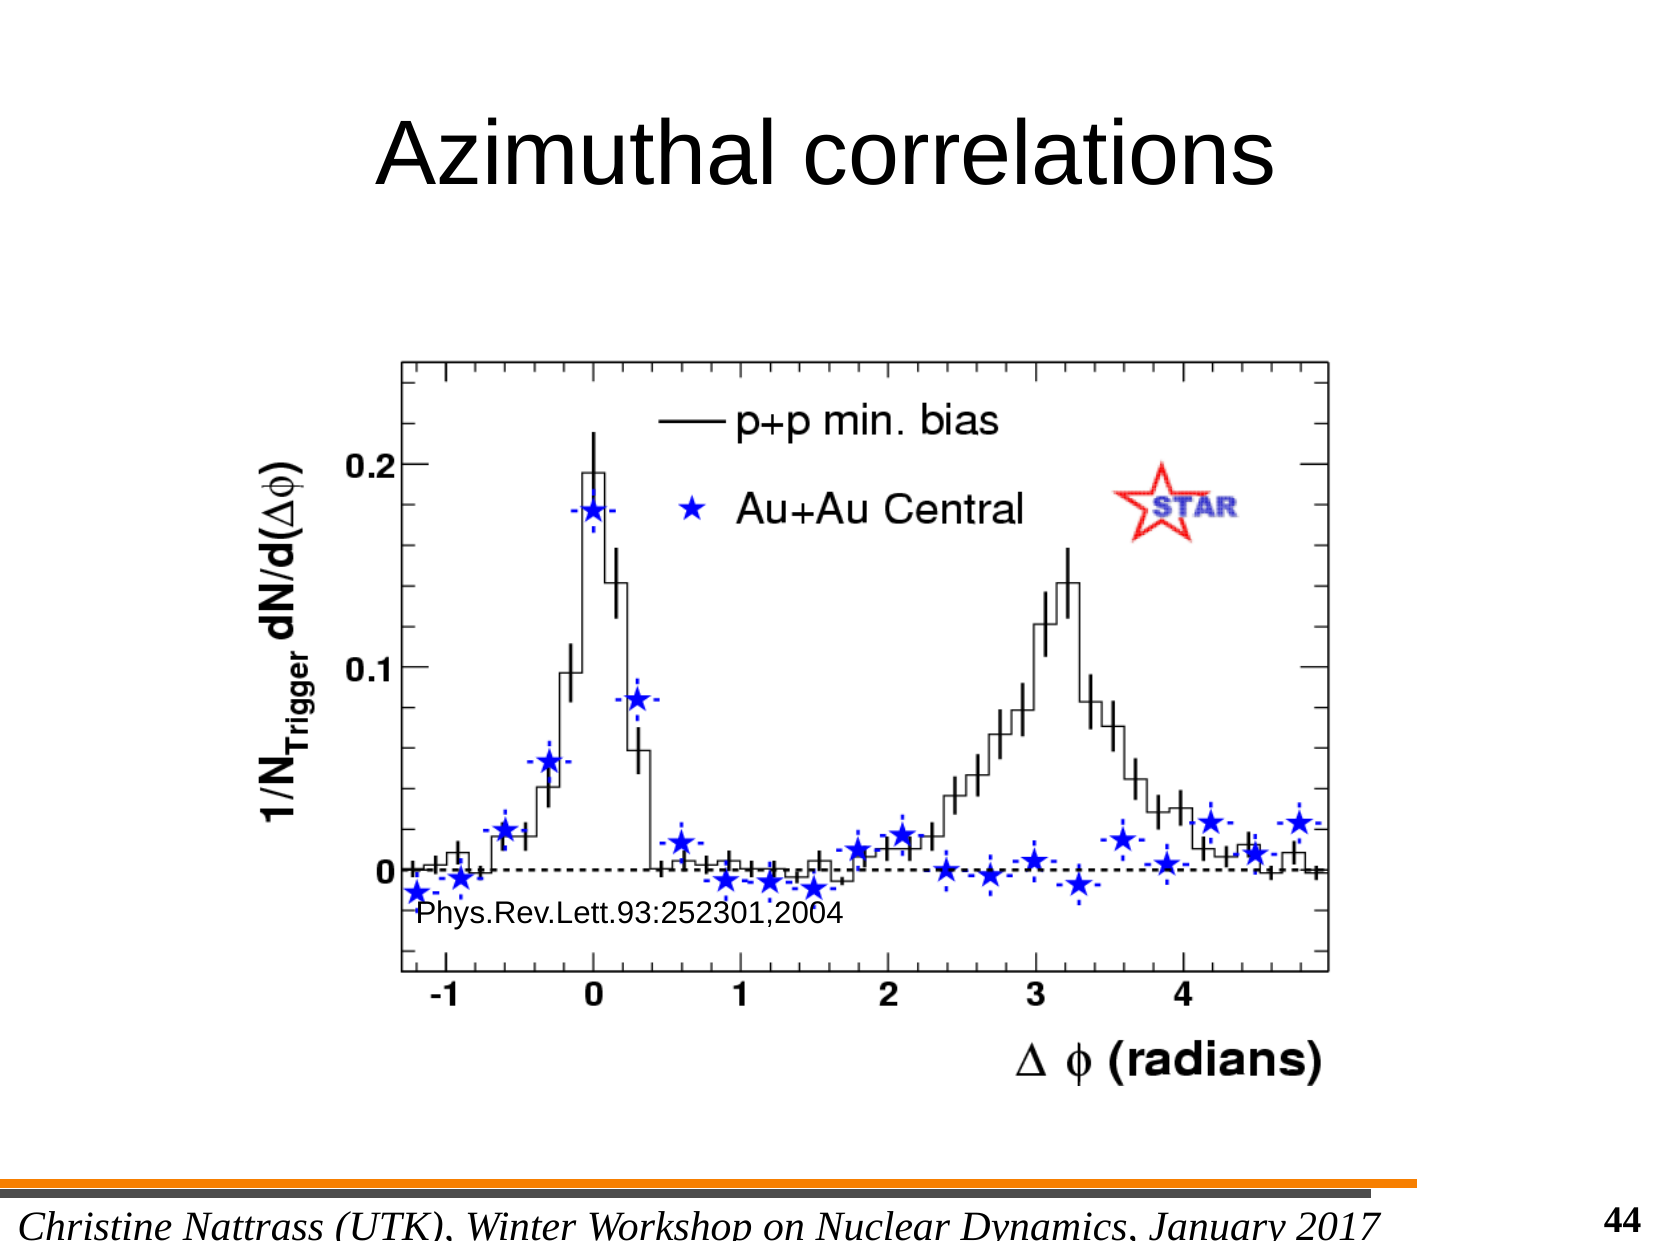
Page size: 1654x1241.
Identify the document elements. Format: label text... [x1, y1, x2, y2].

picture [239, 341, 1350, 1086]
title Azimuthal correlations [82, 49, 1571, 257]
text_box Phys.Rev.Lett.93:252301,2004 [400, 888, 1125, 1020]
